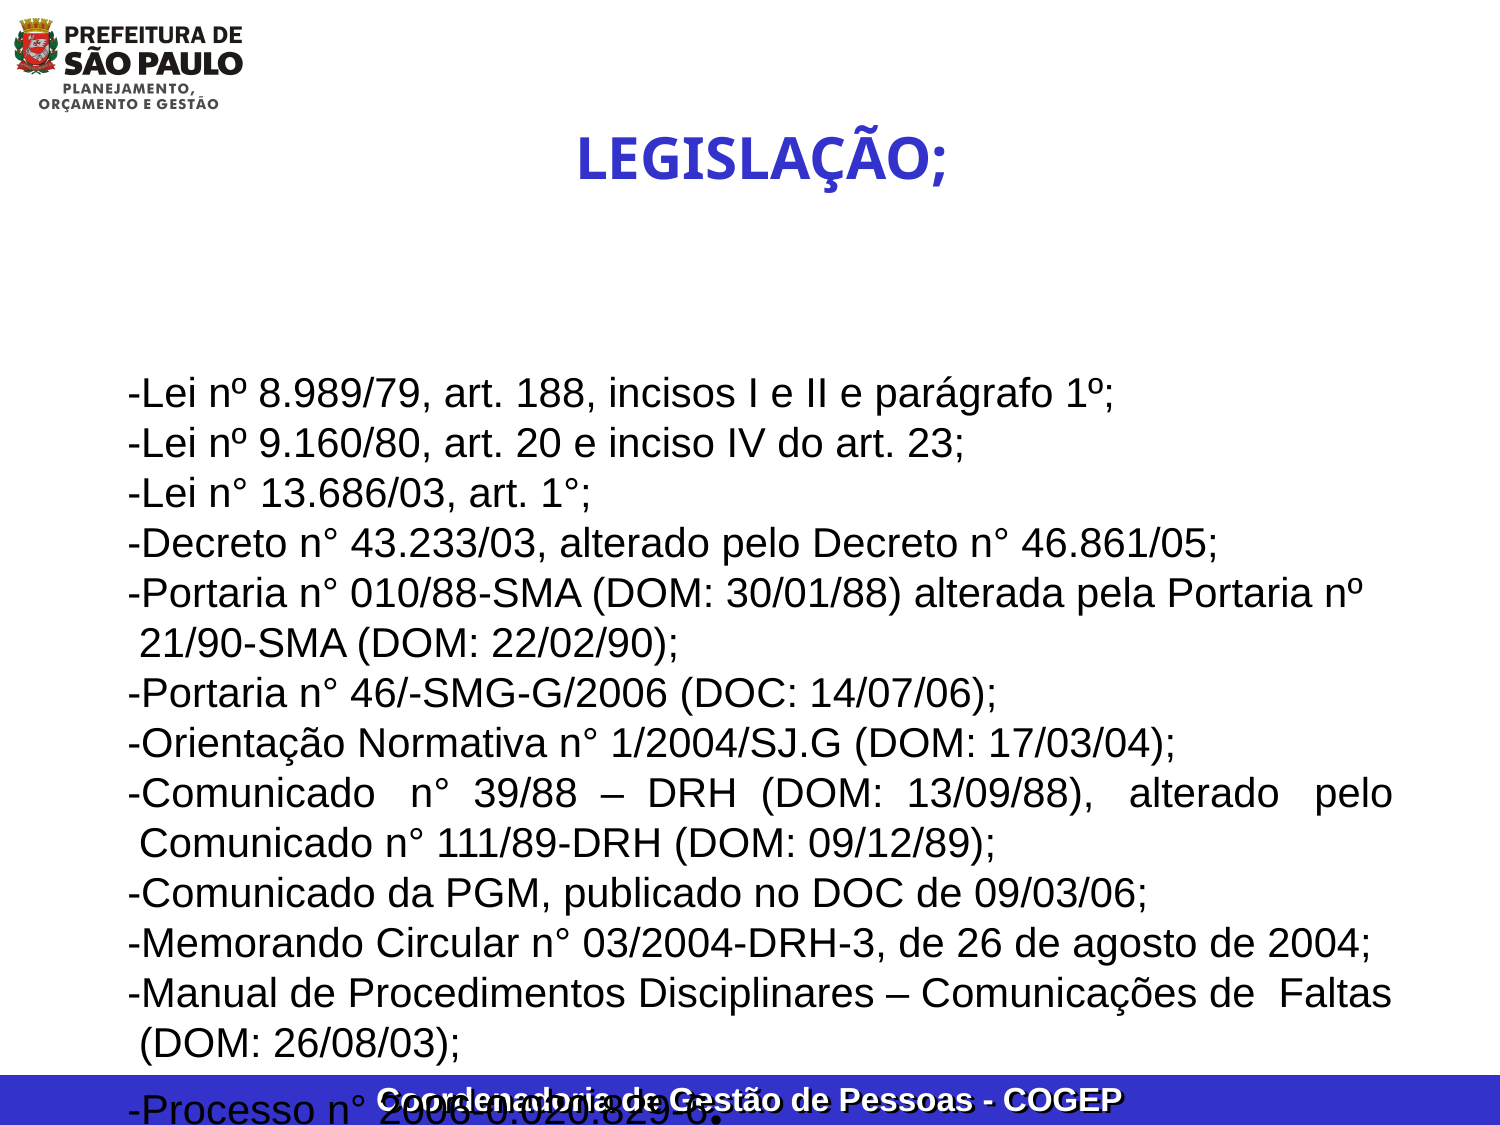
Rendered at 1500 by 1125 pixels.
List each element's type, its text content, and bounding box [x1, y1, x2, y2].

text_box LEGISLAÇÃO; [136, 114, 1388, 199]
text_box -Lei nº 8.989/79, art. 188, incisos I e II e parágrafo 1º; -Lei nº 9.160/80, art. 20 e inciso IV do art. 23; -Lei n° 13.686/03, art. 1°; -Decreto n° 43.233/03, alterado pelo Decreto n° 46.861/05; -Portaria n° 010/88-SMA (DOM: 30/01/88) alterada pela Portaria nº 21/90-SMA (DOM: 22/02/90); -Portaria n° 46/-SMG-G/2006 (DOC: 14/07/06); -Orientação Normativa n° 1/2004/SJ.G (DOM: 17/03/04); -Comunicado n° 39/88 – DRH (DOM: 13/09/88), alterado pelo Comunicado n° 111/89-DRH (DOM: 09/12/89); -Comunicado da PGM, publicado no DOC de 09/03/06; -Memorando Circular n° 03/2004-DRH-3, de 26 de agosto de 2004; -Manual de Procedimentos Disciplinares – Comunicações de Faltas (DOM: 26/08/03); -Processo n° 2006-0.020.829-6. [112, 208, 1459, 1035]
